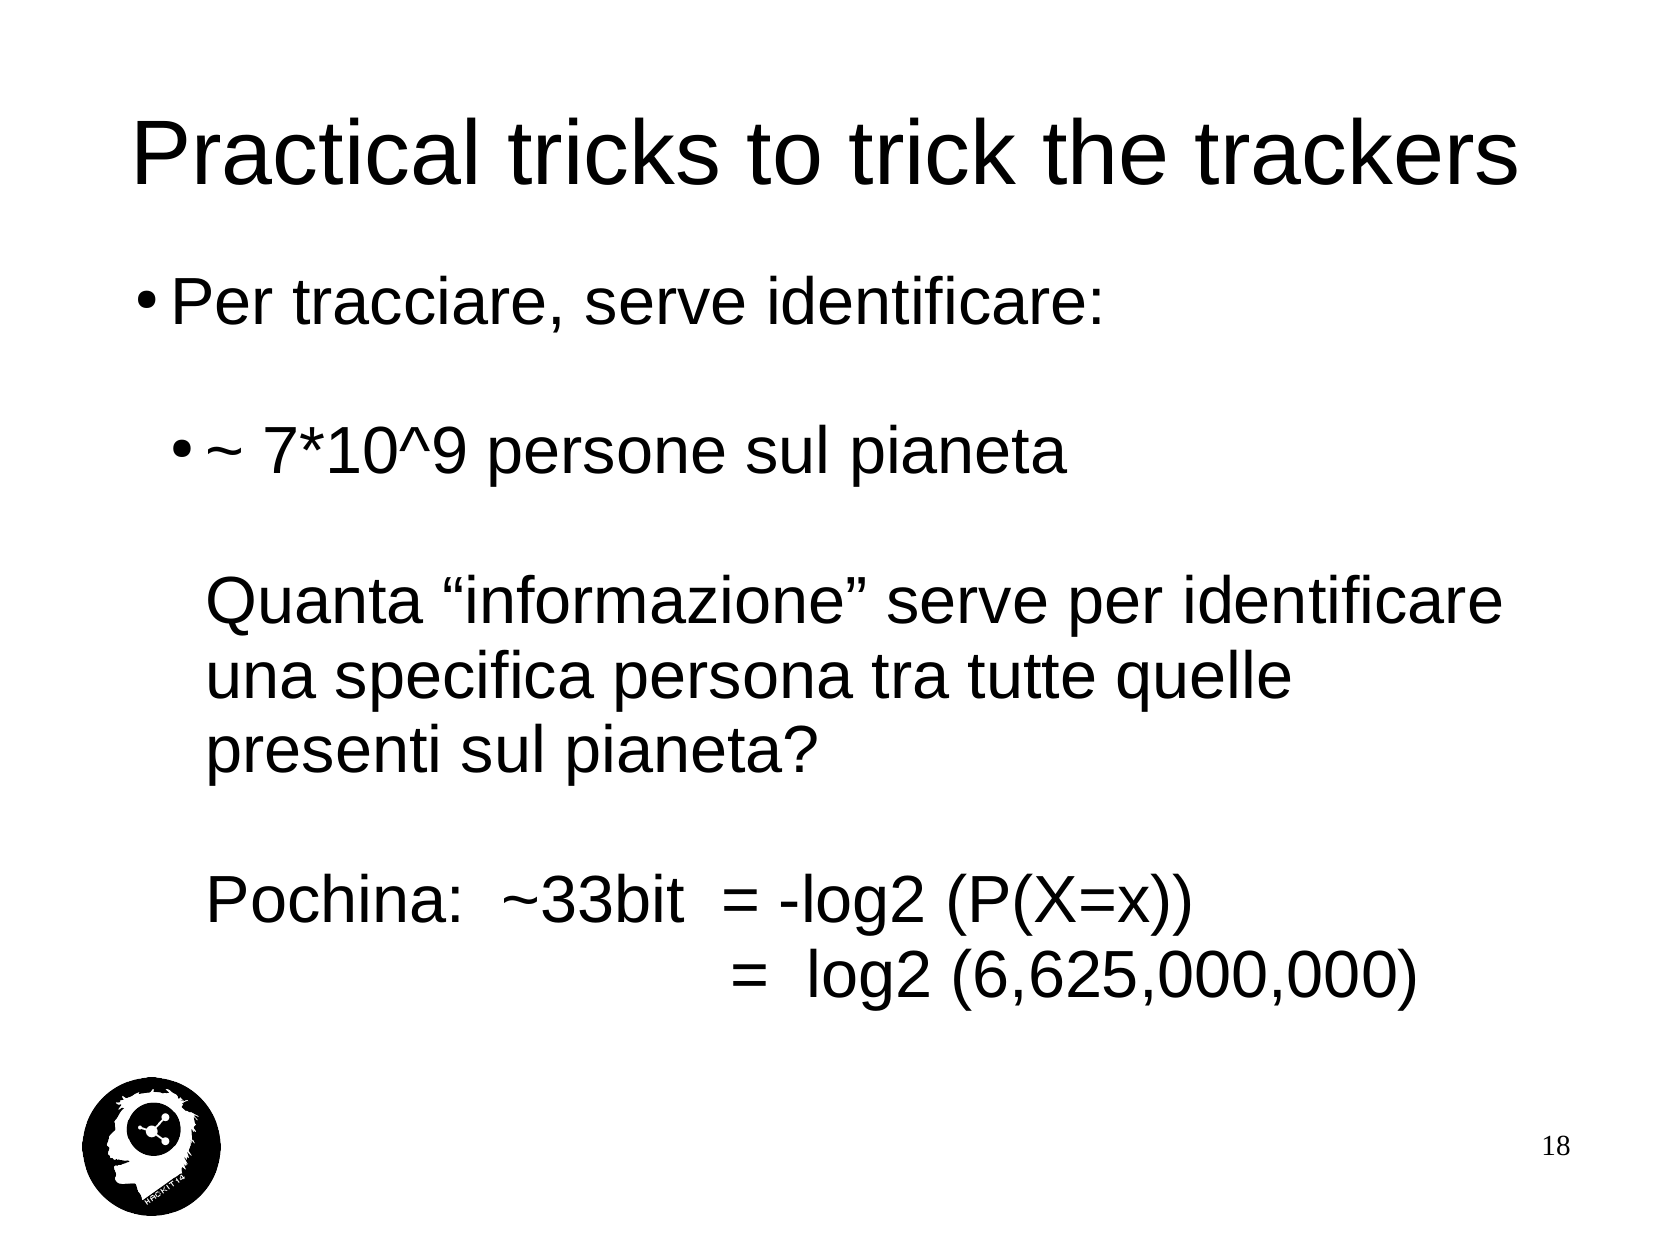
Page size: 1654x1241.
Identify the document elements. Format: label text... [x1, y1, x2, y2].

picture [82, 1077, 221, 1216]
text_box Per tracciare, serve identificare: ~ 7*10^9 persone sul pianeta Quanta “informazione” serve per identificare una specifica persona tra tutte quelle presenti sul pianeta? Pochina: ~33bit = -log2 (P(X=x)) = log2 (6,625,000,000) [120, 256, 1531, 1019]
title Practical tricks to trick the trackers [82, 49, 1571, 257]
